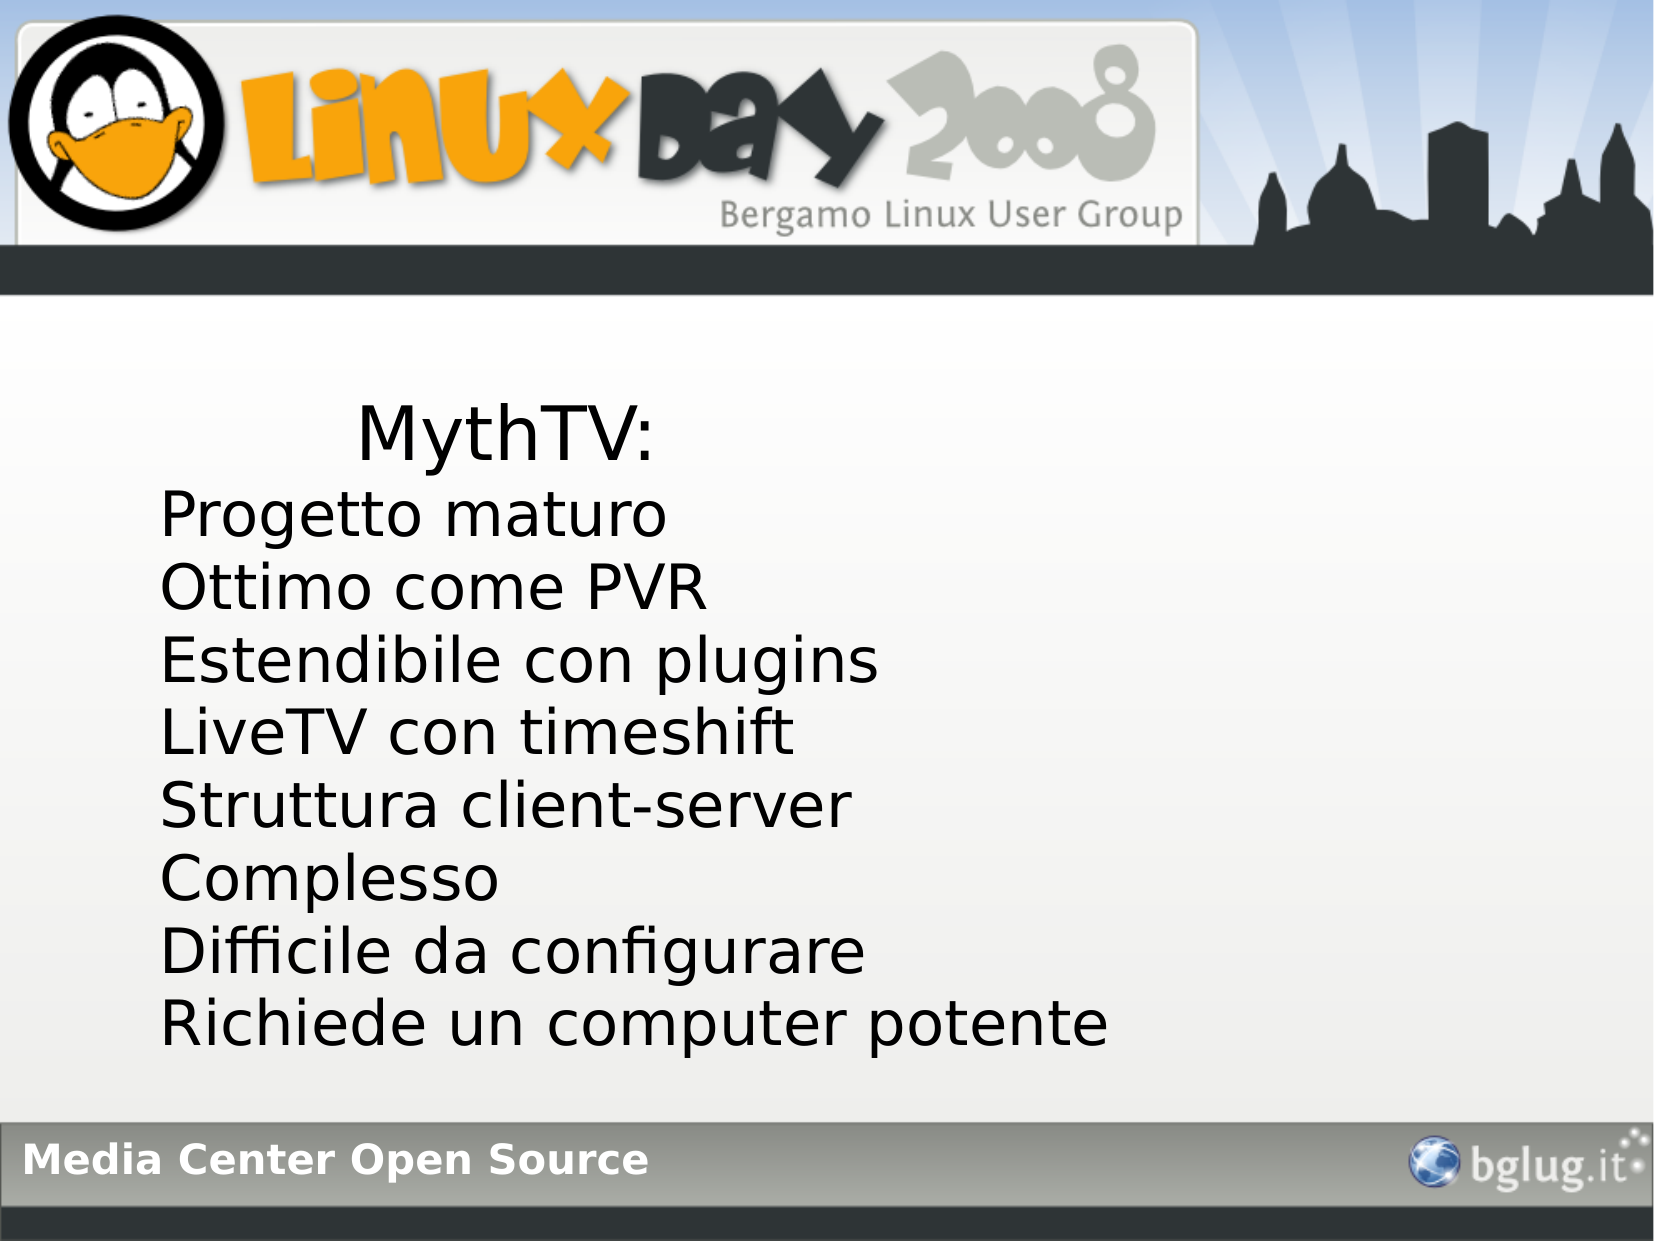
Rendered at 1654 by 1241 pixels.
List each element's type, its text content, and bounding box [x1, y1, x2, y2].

picture [0, 0, 1654, 1241]
text_box Media Center Open Source [6, 1128, 665, 1241]
text_box MythTV: Progetto maturo Ottimo come PVR Estendibile con plugins LiveTV con timeshift Struttura client-server Complesso Difficile da configurare Richiede un computer potente [125, 383, 1506, 1093]
